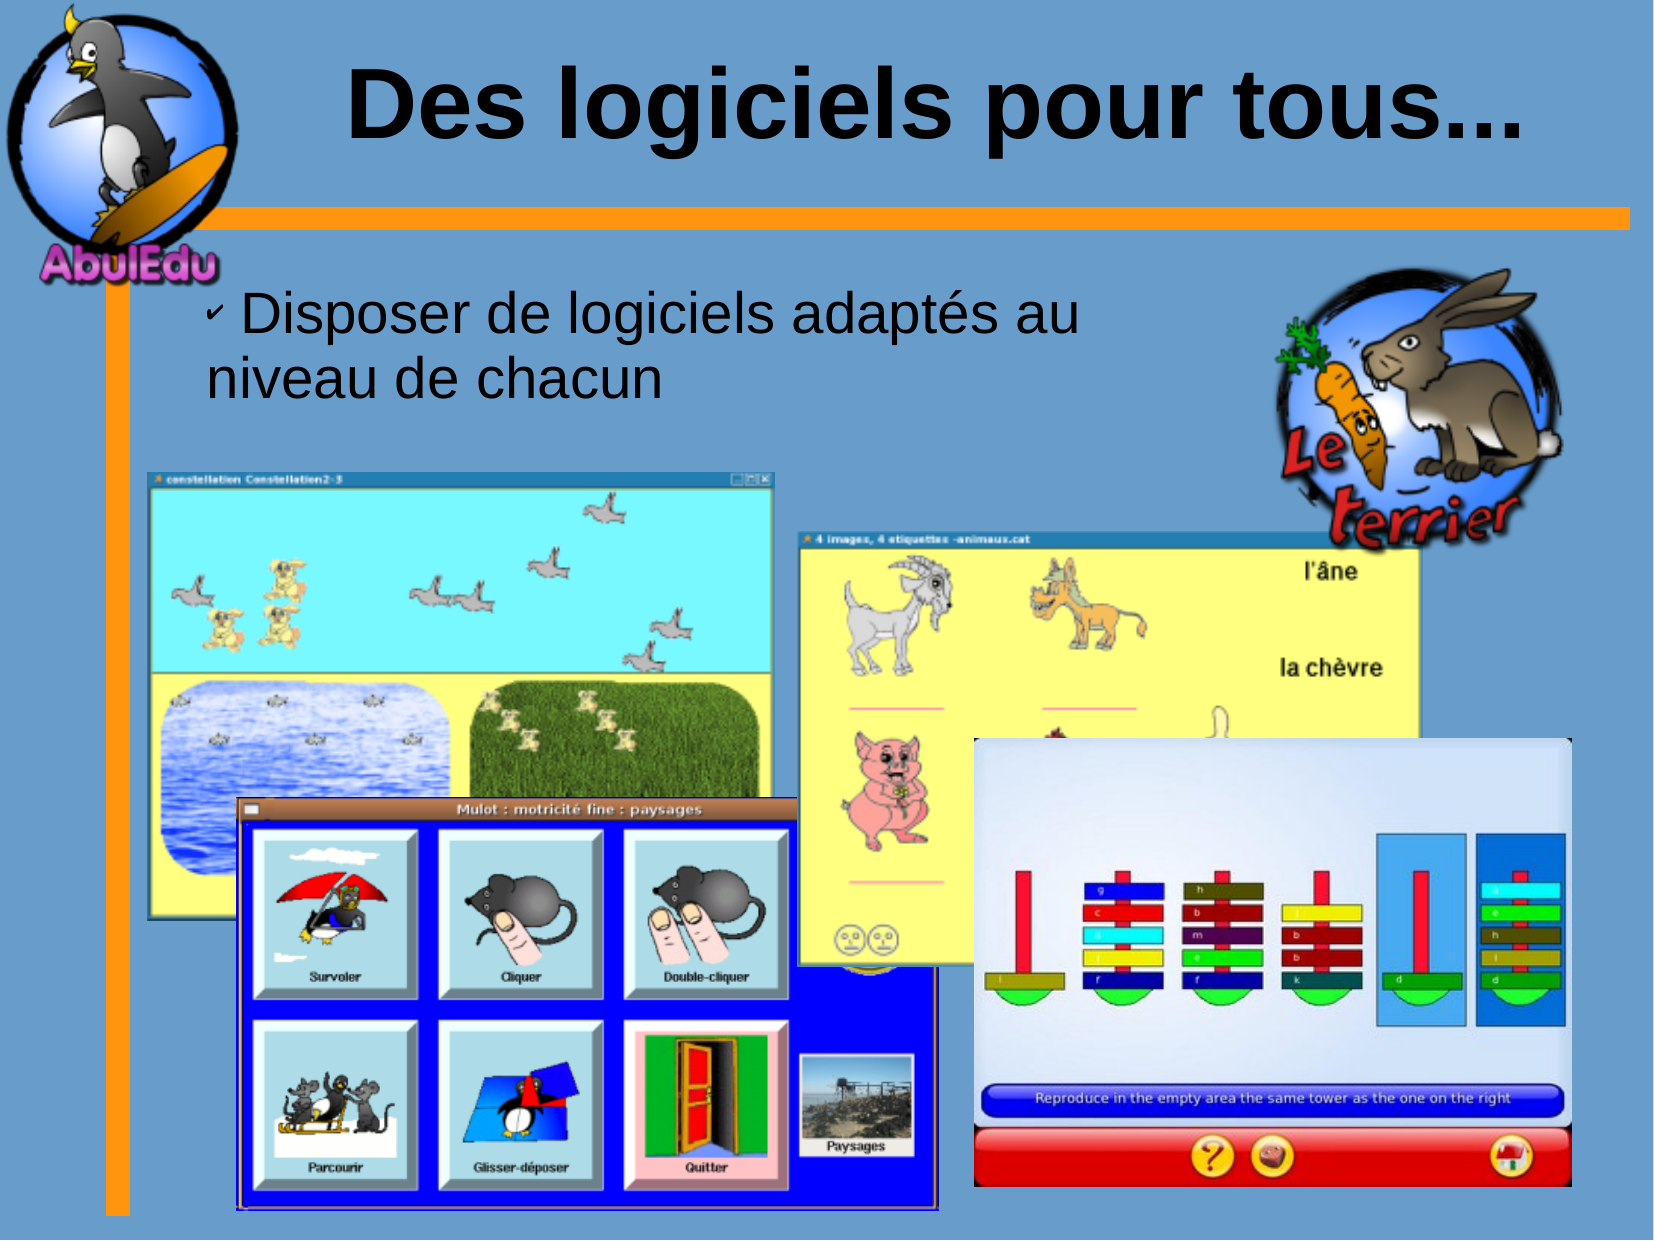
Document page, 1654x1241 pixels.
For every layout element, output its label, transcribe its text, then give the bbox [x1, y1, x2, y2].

picture [147, 265, 1572, 1211]
subtitle Disposer de logiciels adaptés au niveau de chacun [206, 271, 1211, 420]
title Des logiciels pour tous... [248, 0, 1636, 208]
picture [0, 0, 248, 292]
